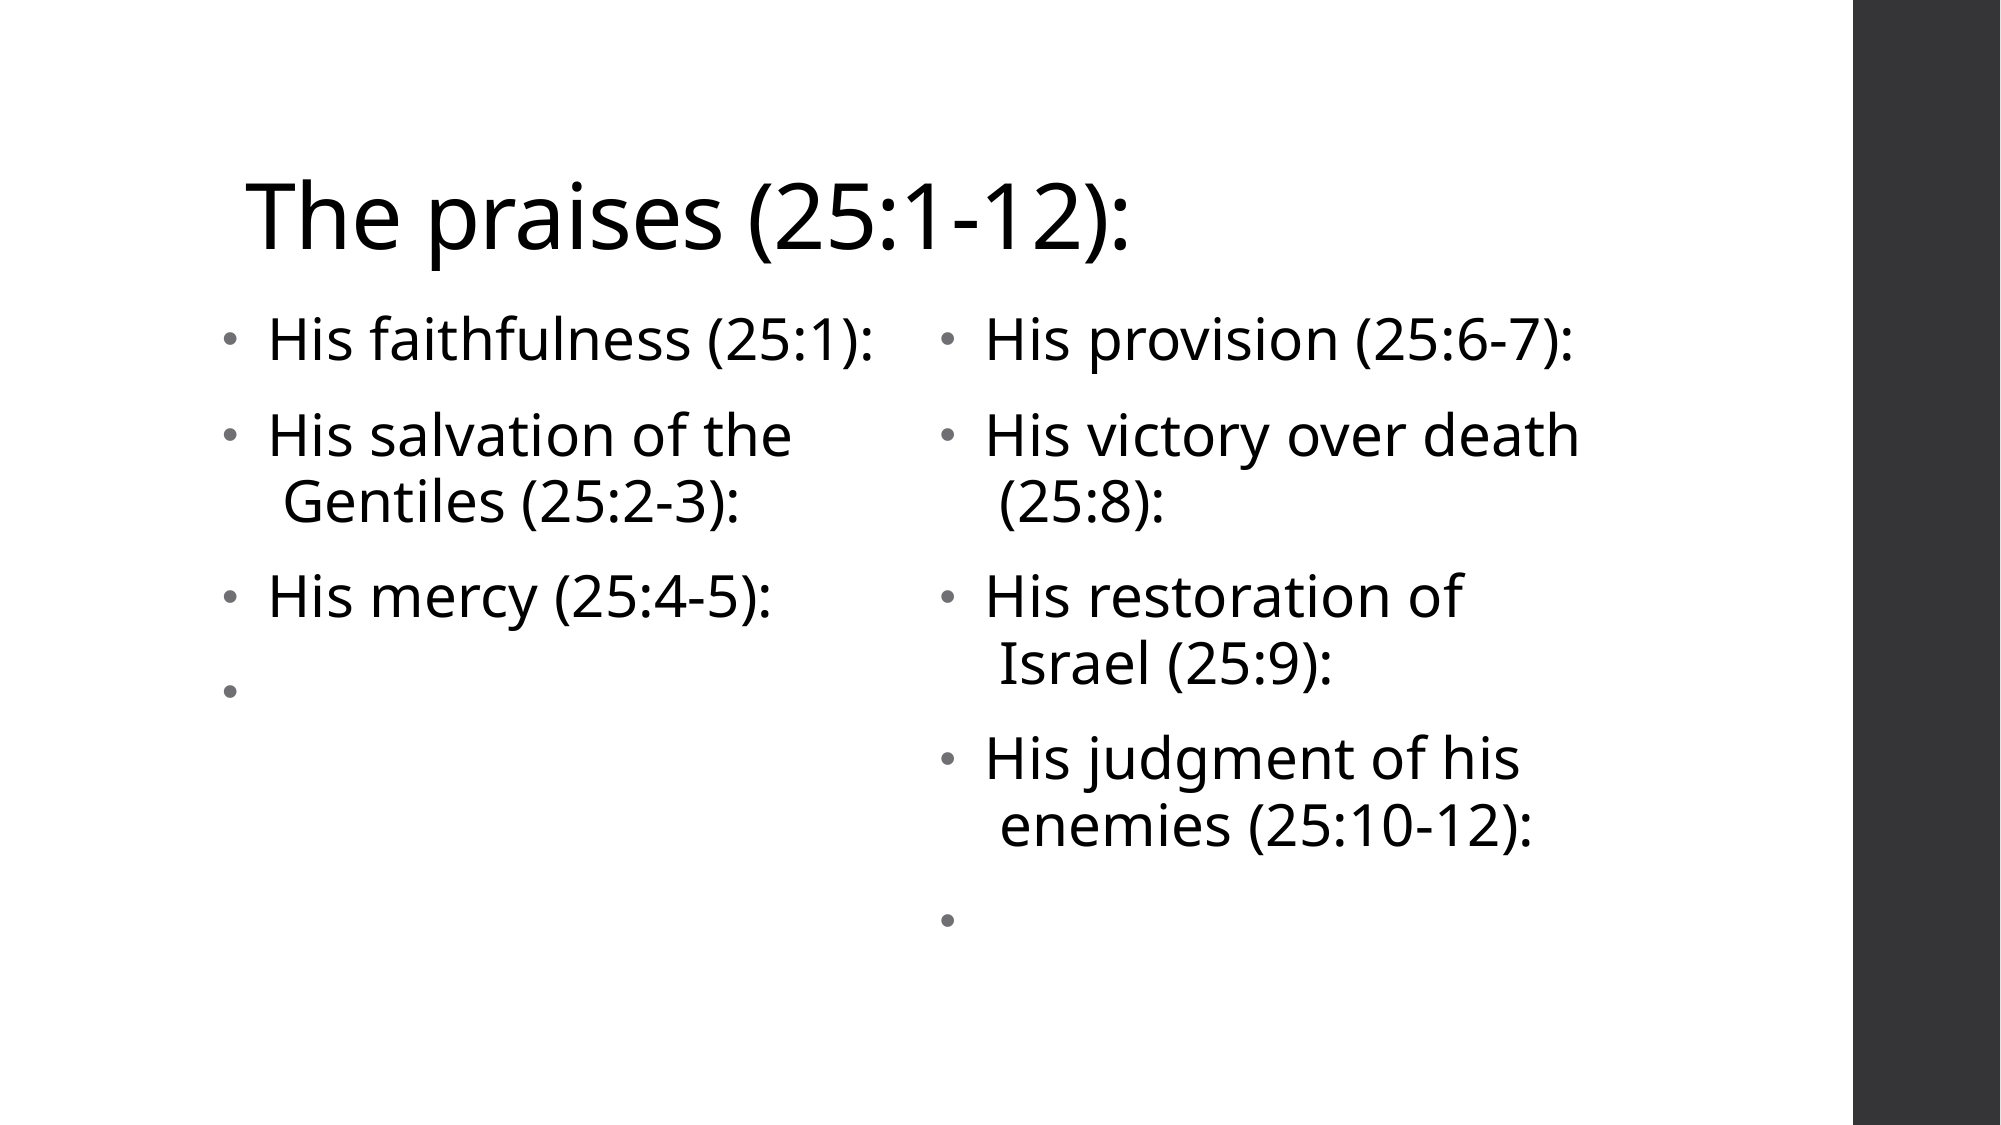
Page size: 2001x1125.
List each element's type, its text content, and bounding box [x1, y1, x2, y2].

title The praises (25:1-12): [206, 60, 1797, 278]
list His provision (25:6-7): His victory over death (25:8): His restoration of Israel (25:9): His judgment of his enemies (25:10-12): [924, 299, 1617, 1014]
list His faithfulness (25:1): His salvation of the Gentiles (25:2-3): His mercy (25:4-5): [207, 299, 900, 1014]
